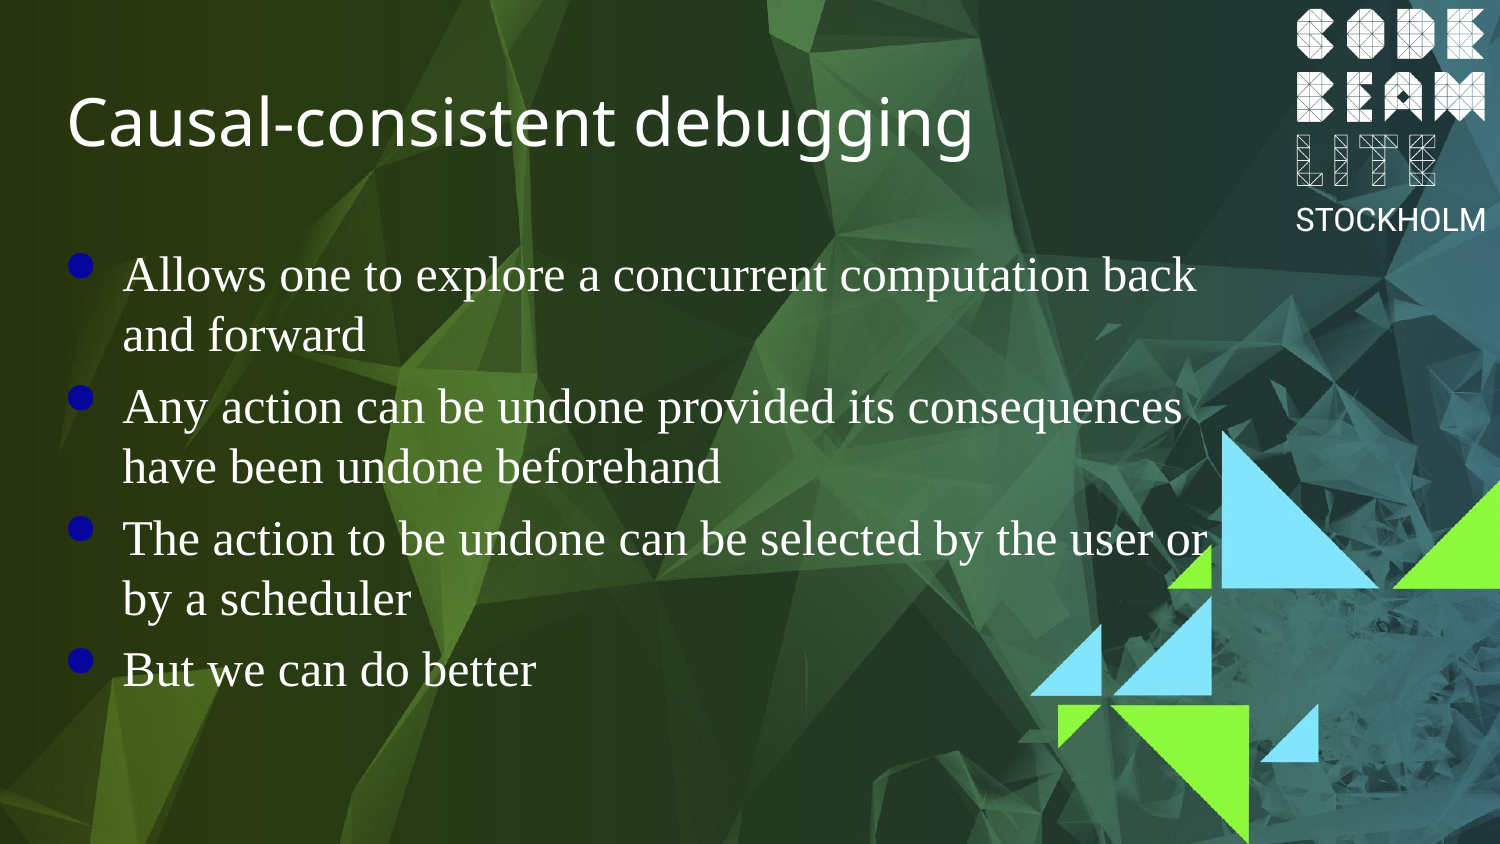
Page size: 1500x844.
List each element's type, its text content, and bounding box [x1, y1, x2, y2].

picture [0, 0, 1500, 844]
list Allows one to explore a concurrent computation back and forward Any action can be undone provided its consequences have been undone beforehand The action to be undone can be selected by the user or by a scheduler But we can do better [51, 189, 1229, 750]
title Causal-consistent debugging [51, 72, 1449, 167]
